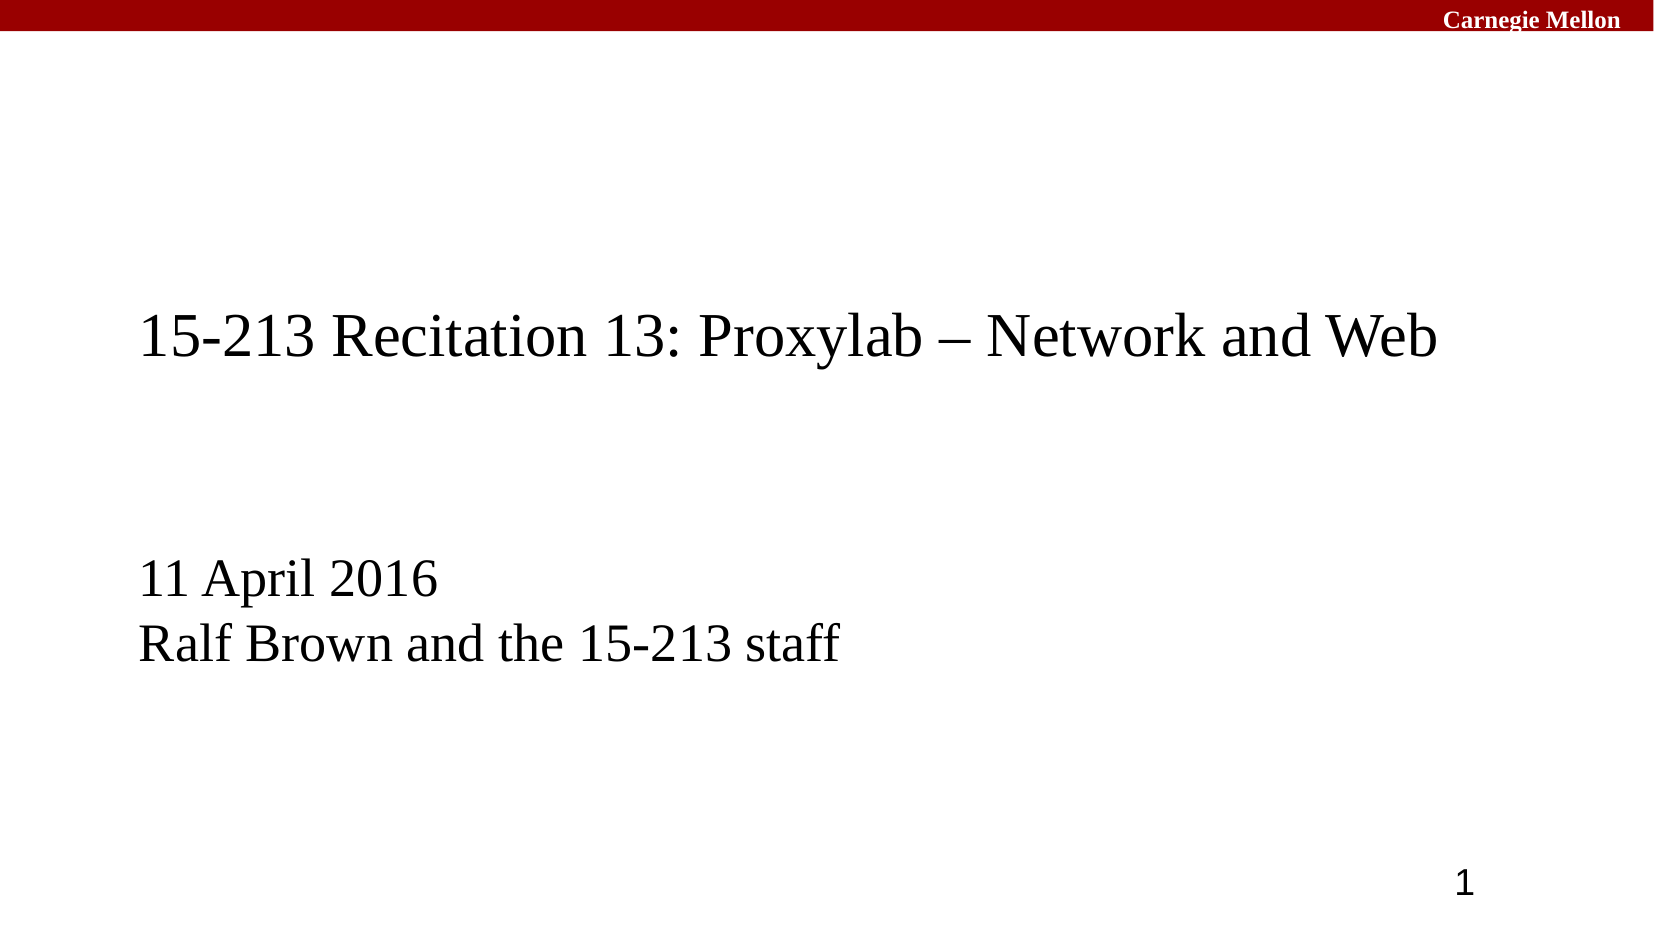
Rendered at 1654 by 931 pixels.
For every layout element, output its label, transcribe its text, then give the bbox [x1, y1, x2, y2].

title 15-213 Recitation 13: Proxylab – Network and Web [123, 236, 1530, 426]
subtitle 11 April 2016 Ralf Brown and the 15-213 staff [123, 526, 1513, 931]
